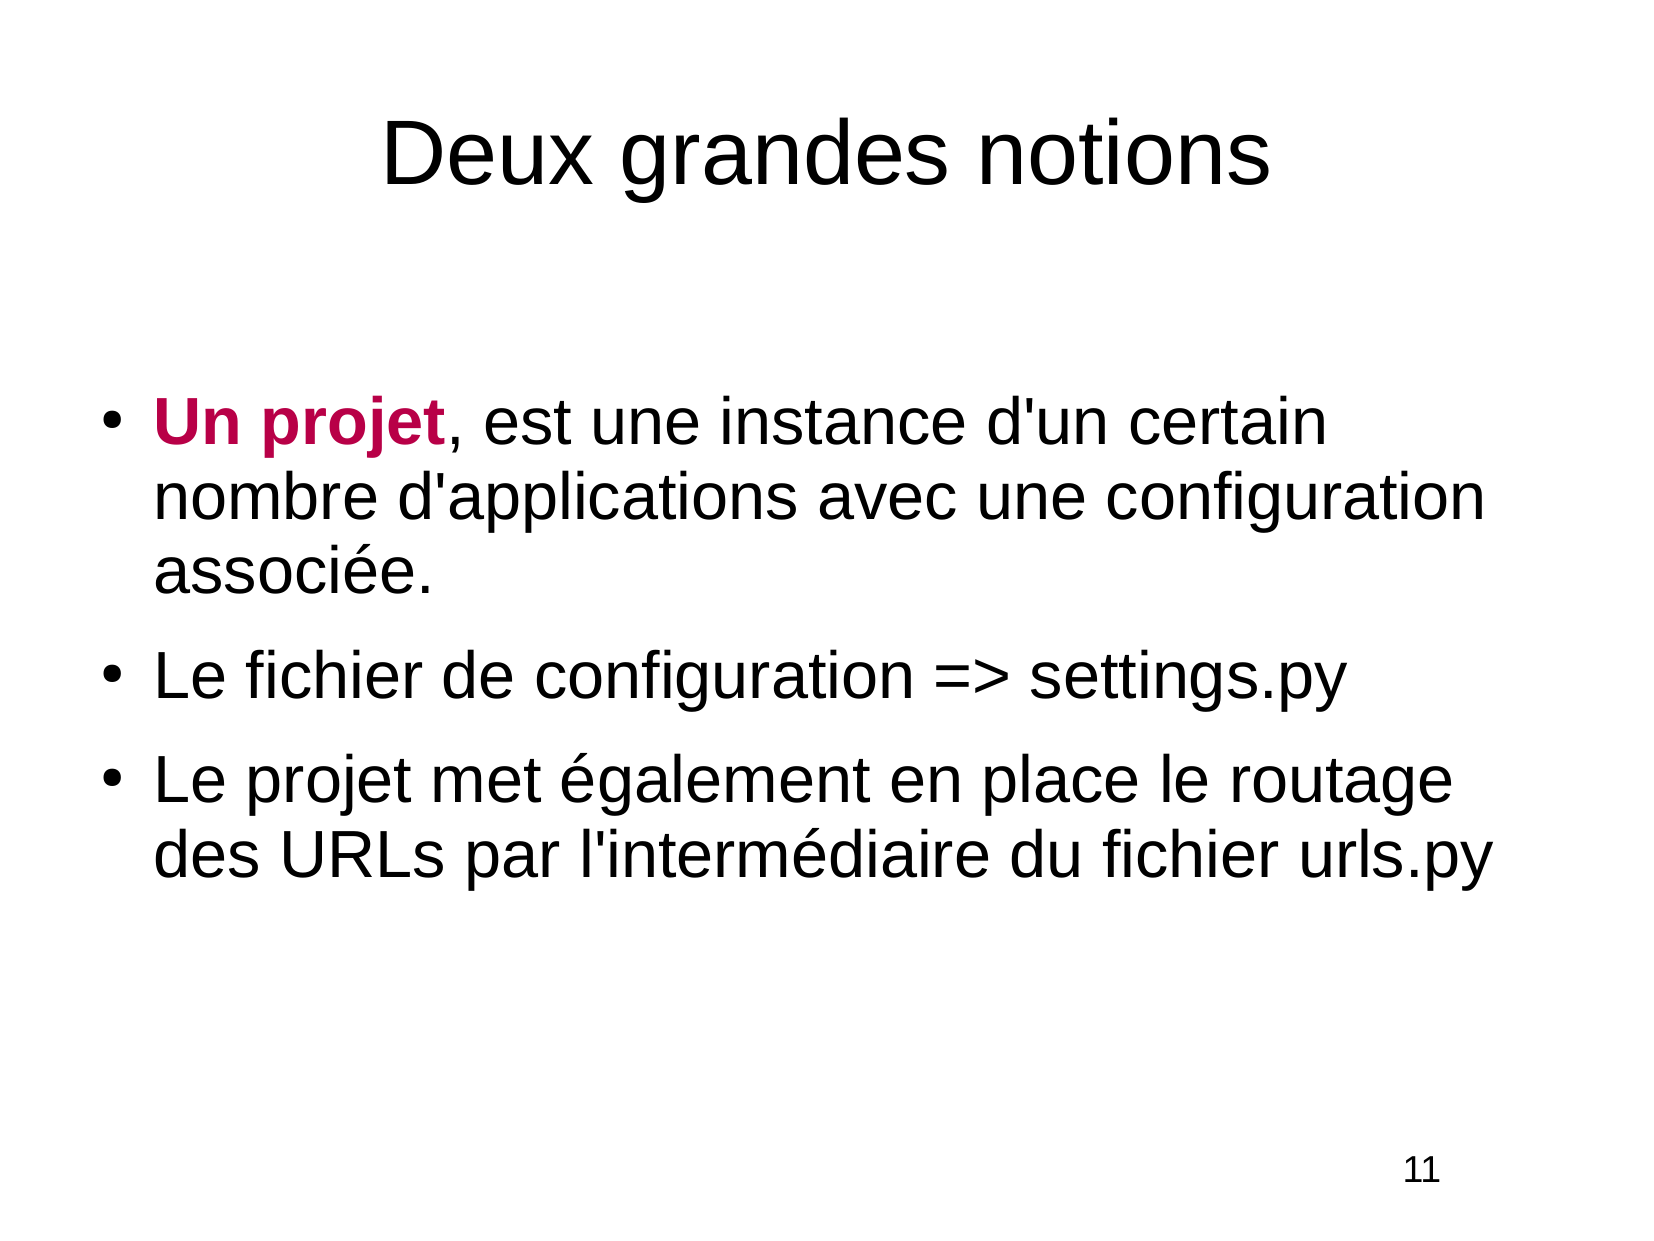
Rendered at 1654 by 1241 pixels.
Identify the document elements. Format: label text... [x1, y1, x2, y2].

title Deux grandes notions [82, 49, 1571, 257]
list Un projet, est une instance d'un certain nombre d'applications avec une configuration associée. Le fichier de configuration => settings.py Le projet met également en place le routage des URLs par l'intermédiaire du fichier urls.py [82, 383, 1565, 980]
